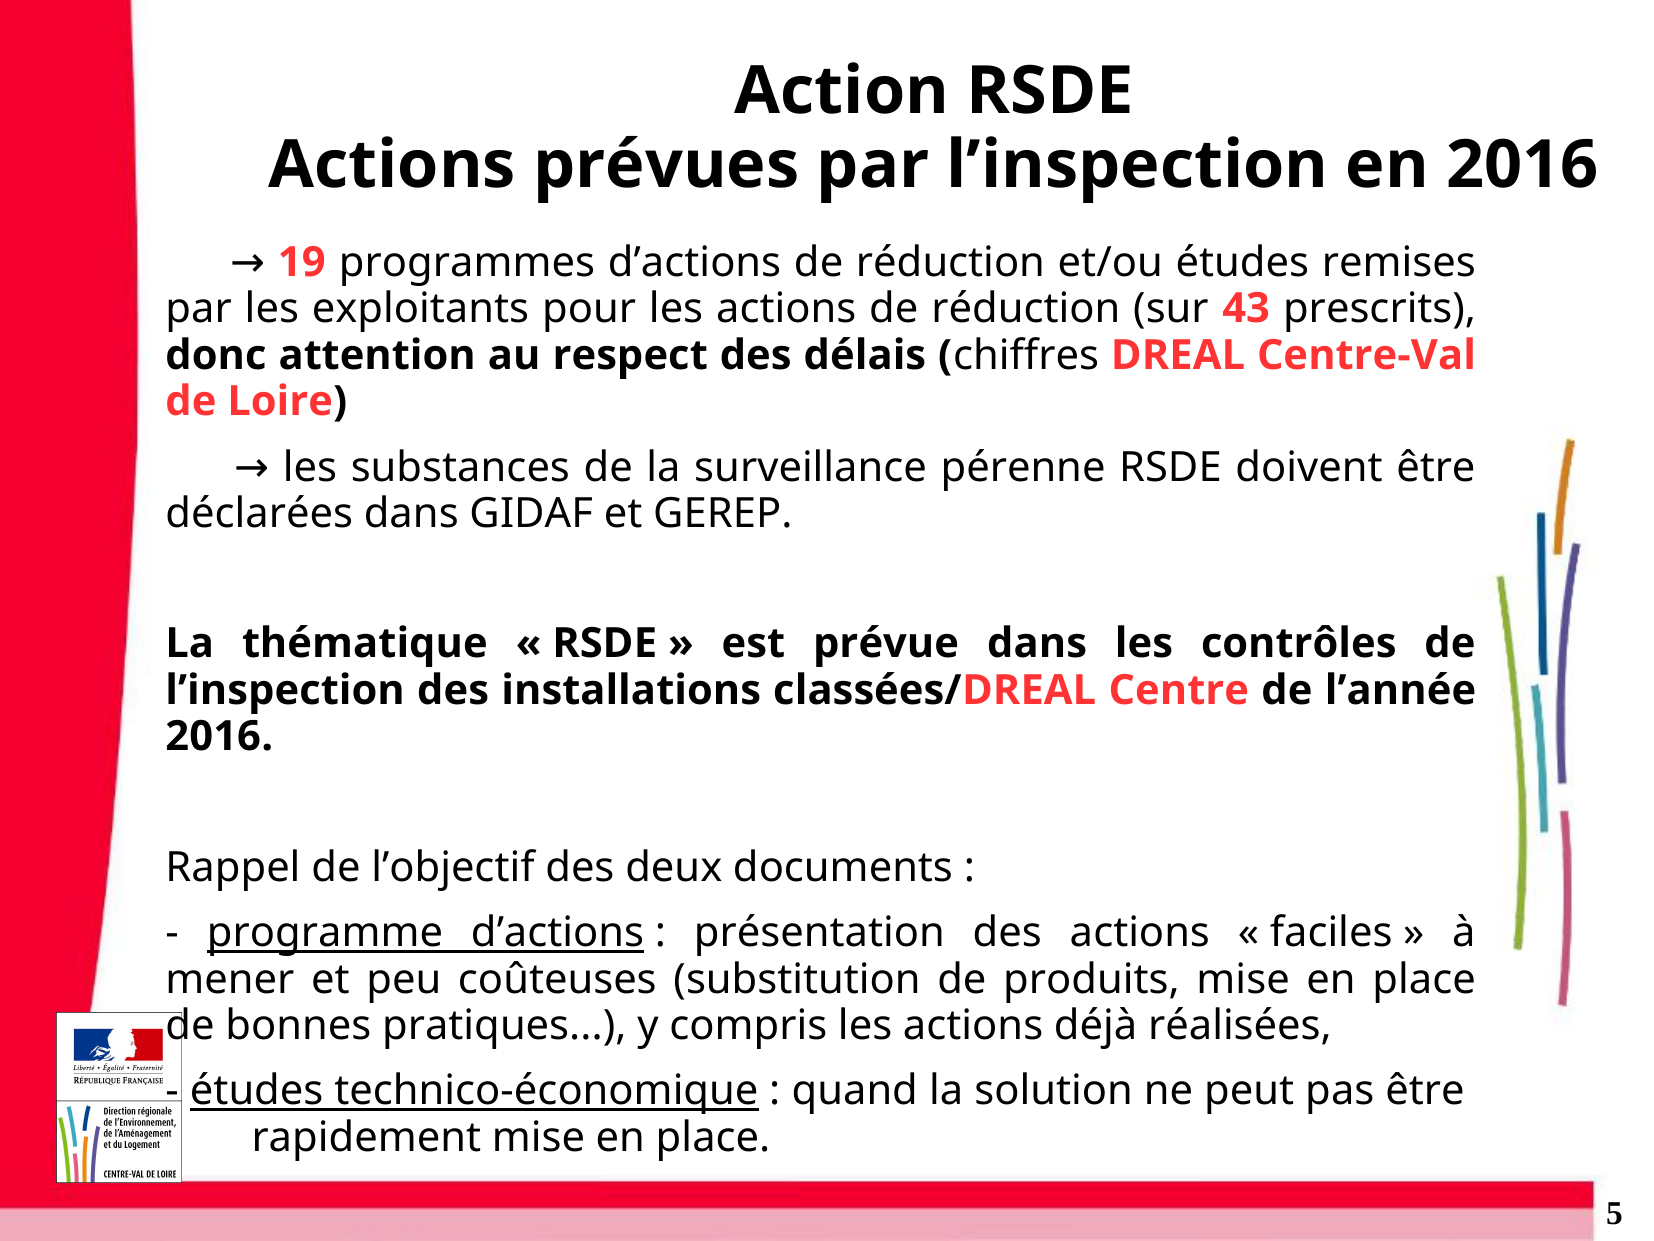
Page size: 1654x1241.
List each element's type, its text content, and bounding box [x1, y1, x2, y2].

text_box Action RSDE Actions prévues par l’inspection en 2016 [253, 46, 1616, 211]
picture [0, 0, 1653, 1241]
text_box → 19 programmes d’actions de réduction et/ou études remises par les exploitants pour les actions de réduction (sur 43 prescrits), donc attention au respect des délais (chiffres DREAL Centre-Val de Loire) → les substances de la surveillance pérenne RSDE doivent être déclarées dans GIDAF et GEREP. La thématique « RSDE » est prévue dans les contrôles de l’inspection des installations classées/DREAL Centre de l’année 2016. Rappel de l’objectif des deux documents : - programme d’actions : présentation des actions « faciles » à mener et peu coûteuses (substitution de produits, mise en place de bonnes pratiques...), y compris les actions déjà réalisées, - études technico-économique : quand la solution ne peut pas être rapidement mise en place. 11 [165, 236, 1477, 1077]
